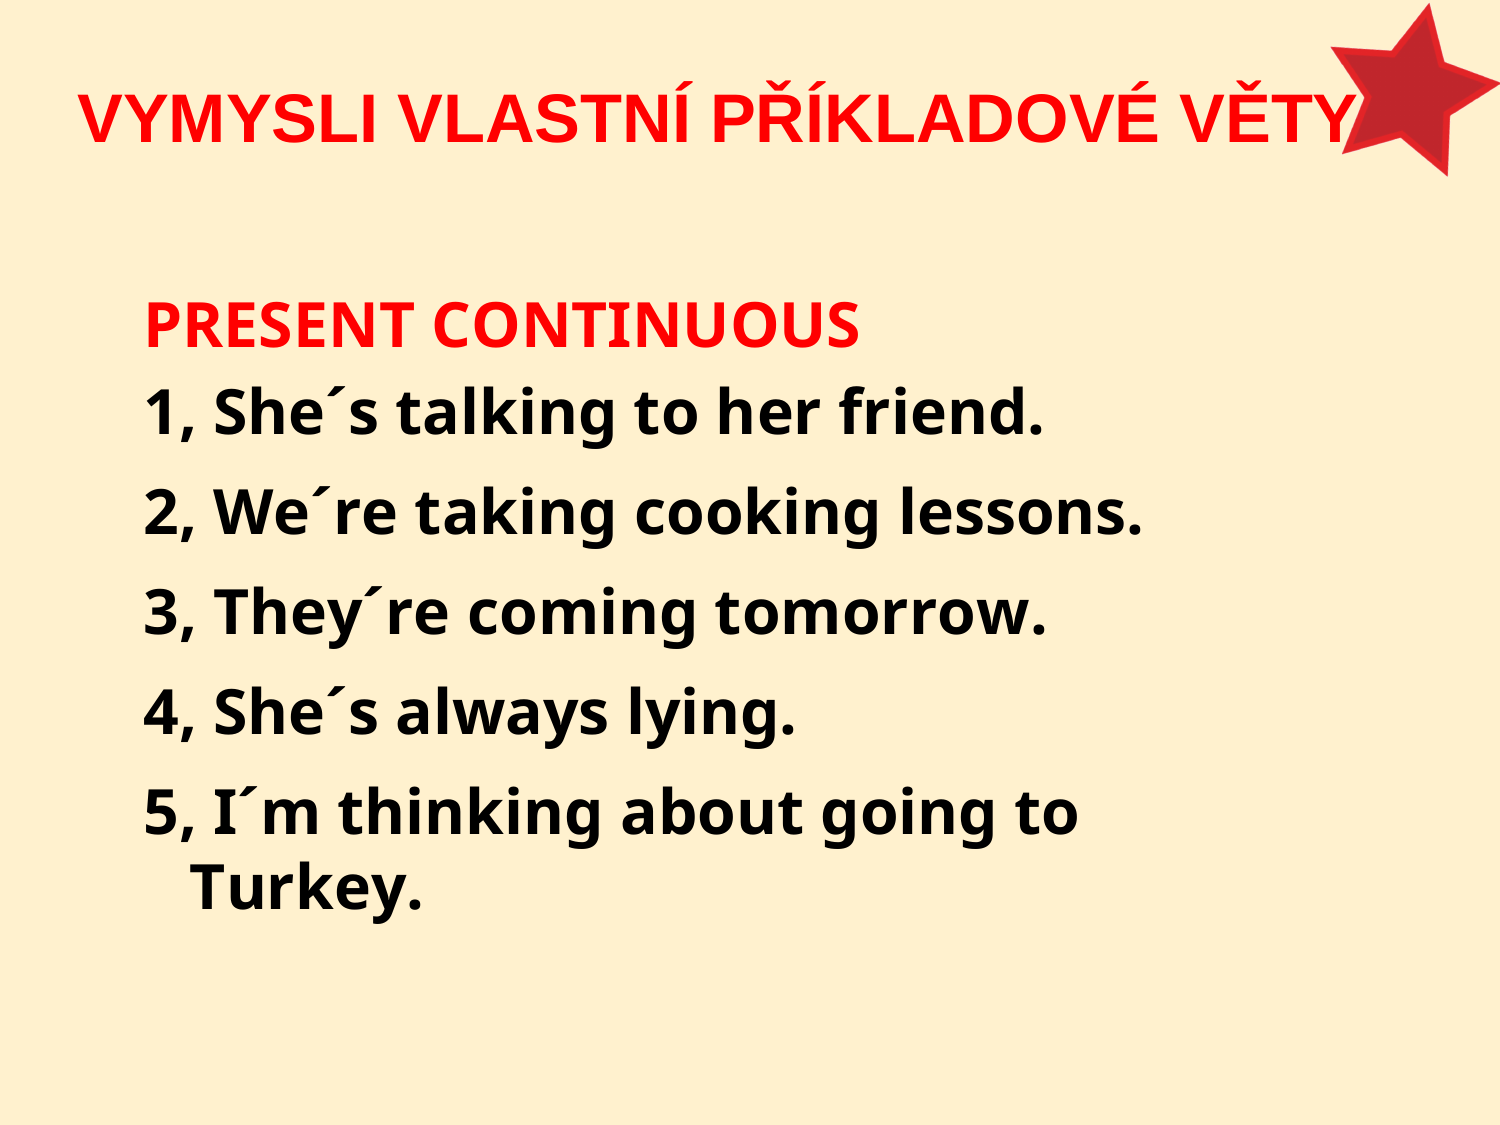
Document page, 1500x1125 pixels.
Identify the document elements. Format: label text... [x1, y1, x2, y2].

picture [1309, 0, 1500, 185]
text_box VYMYSLI VLASTNÍ PŘÍKLADOVÉ VĚTY [49, 66, 1382, 165]
text_box PRESENT CONTINUOUS 1, She´s talking to her friend. 2, We´re taking cooking lessons. 3, They´re coming tomorrow. 4, She´s always lying. 5, I´m thinking about going to Turkey. [115, 277, 1346, 902]
